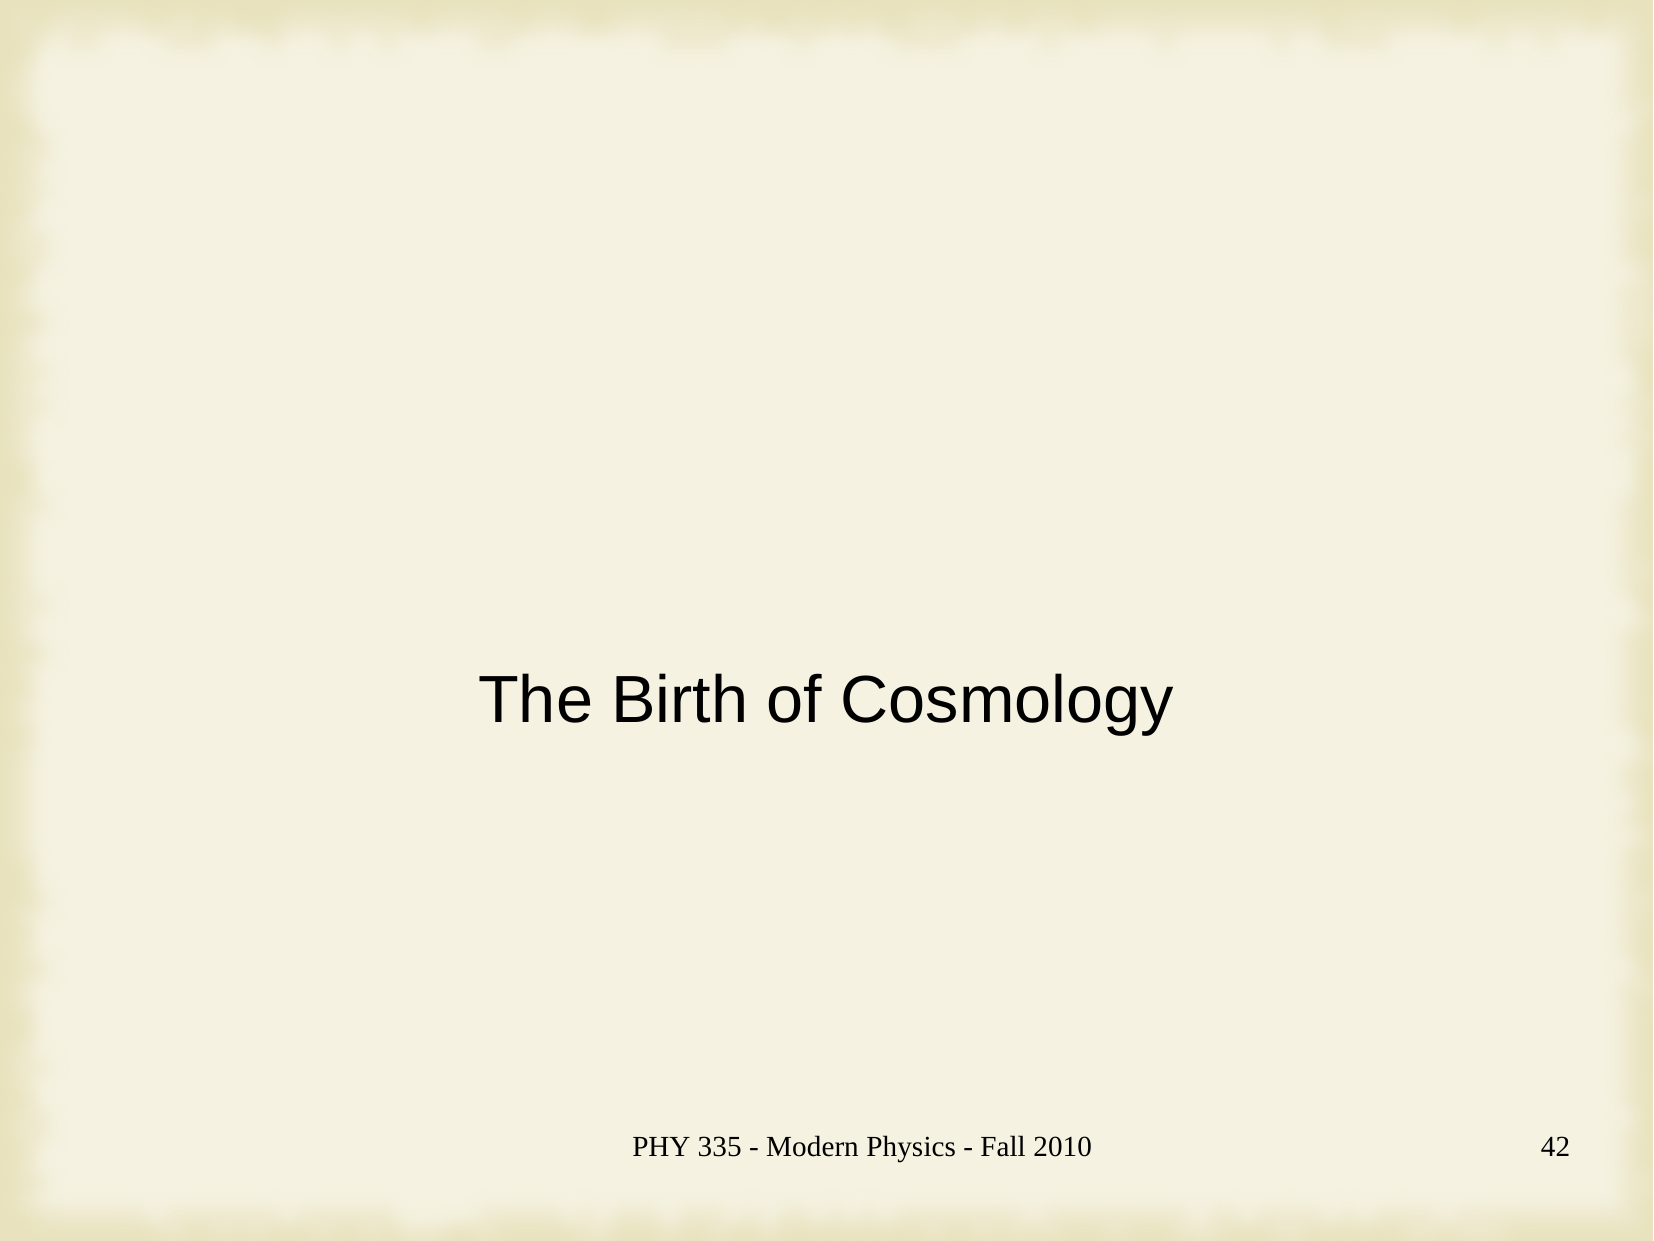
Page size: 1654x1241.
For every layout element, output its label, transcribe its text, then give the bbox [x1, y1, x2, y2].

picture [0, 0, 1653, 1241]
subtitle The Birth of Cosmology [82, 297, 1571, 1102]
